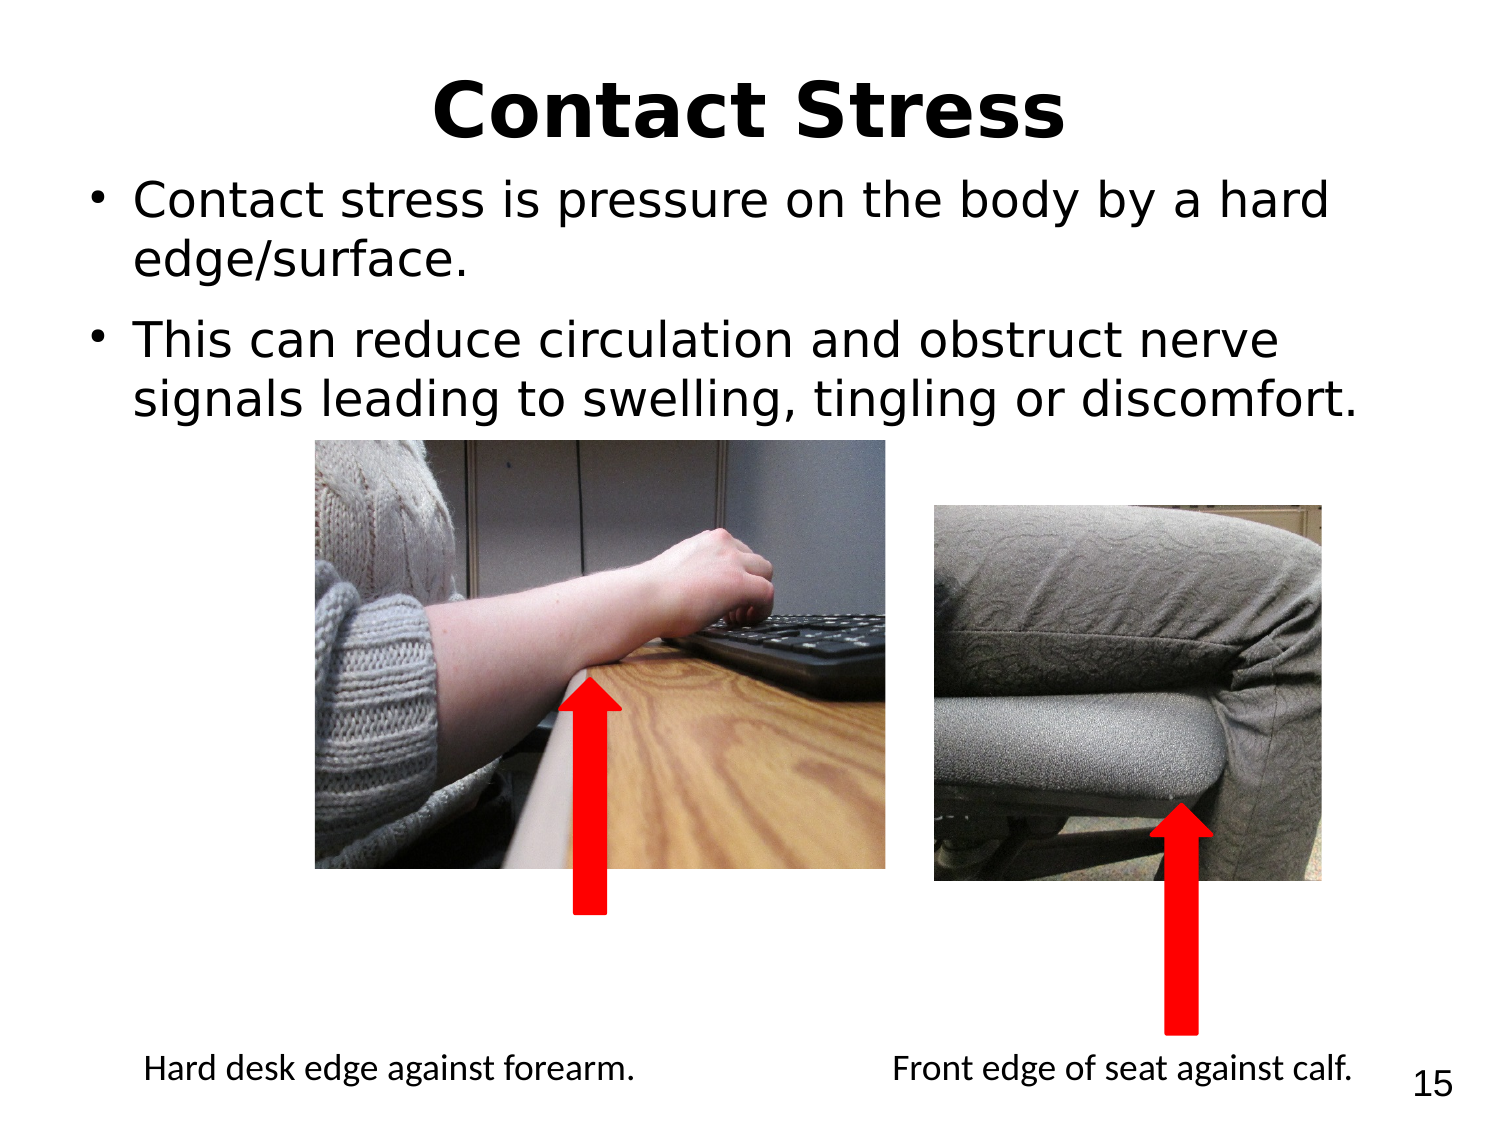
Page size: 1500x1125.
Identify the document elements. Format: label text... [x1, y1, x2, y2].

text_box [1151, 804, 1212, 1034]
list Contact stress is pressure on the body by a hard edge/surface. This can reduce circulation and obstruct nerve signals leading to swelling, tingling or discomfort. [75, 168, 1425, 429]
text_box Front edge of seat against calf. [877, 1035, 1453, 1096]
text_box Hard desk edge against forearm. [128, 1035, 704, 1096]
text_box [560, 679, 621, 914]
picture [934, 505, 1322, 881]
title Contact Stress [75, 44, 1425, 168]
picture [314, 440, 886, 869]
